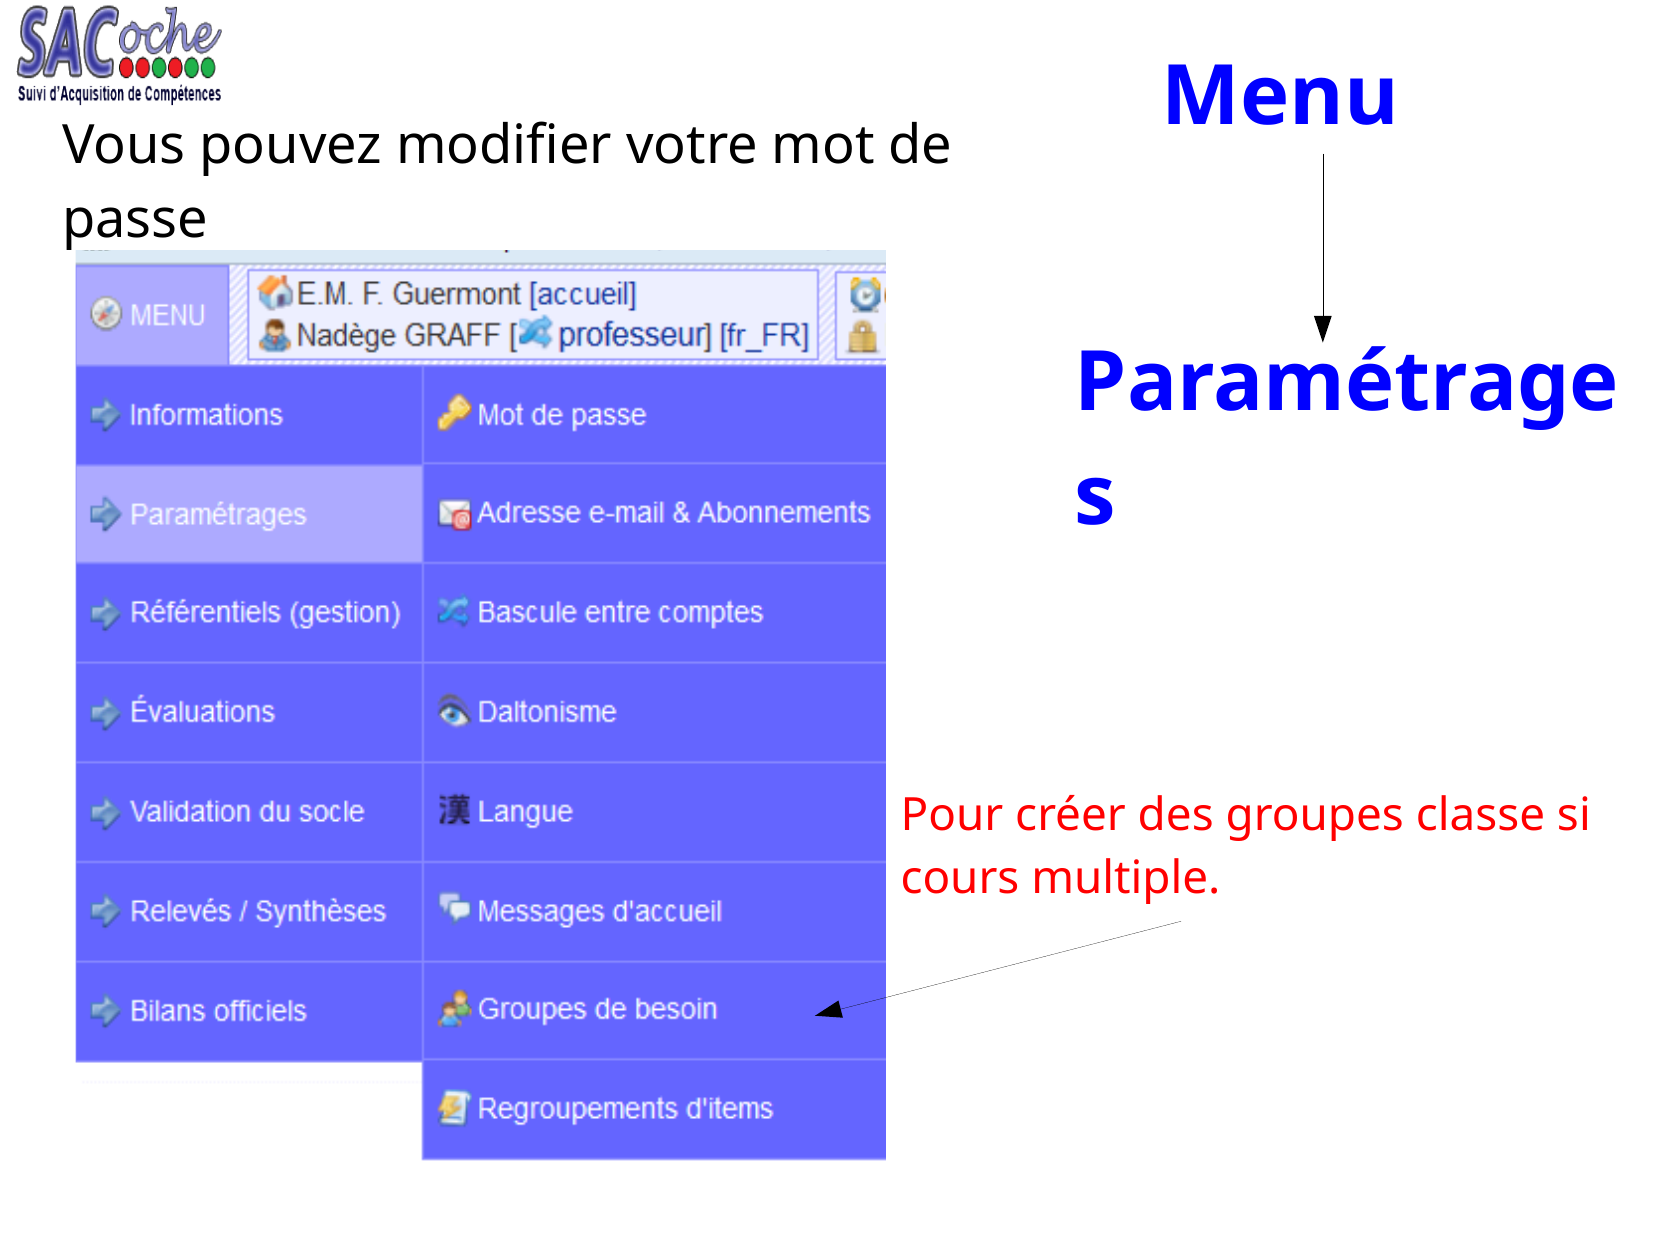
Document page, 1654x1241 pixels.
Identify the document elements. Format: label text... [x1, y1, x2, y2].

text_box Menu Paramétrages [1003, 35, 1654, 443]
text_box Vous pouvez modifier votre mot de passe [47, 98, 1114, 189]
picture [75, 250, 886, 1205]
text_box Pour créer des groupes classe si cours multiple. [885, 774, 1654, 1111]
picture [13, 1, 225, 107]
